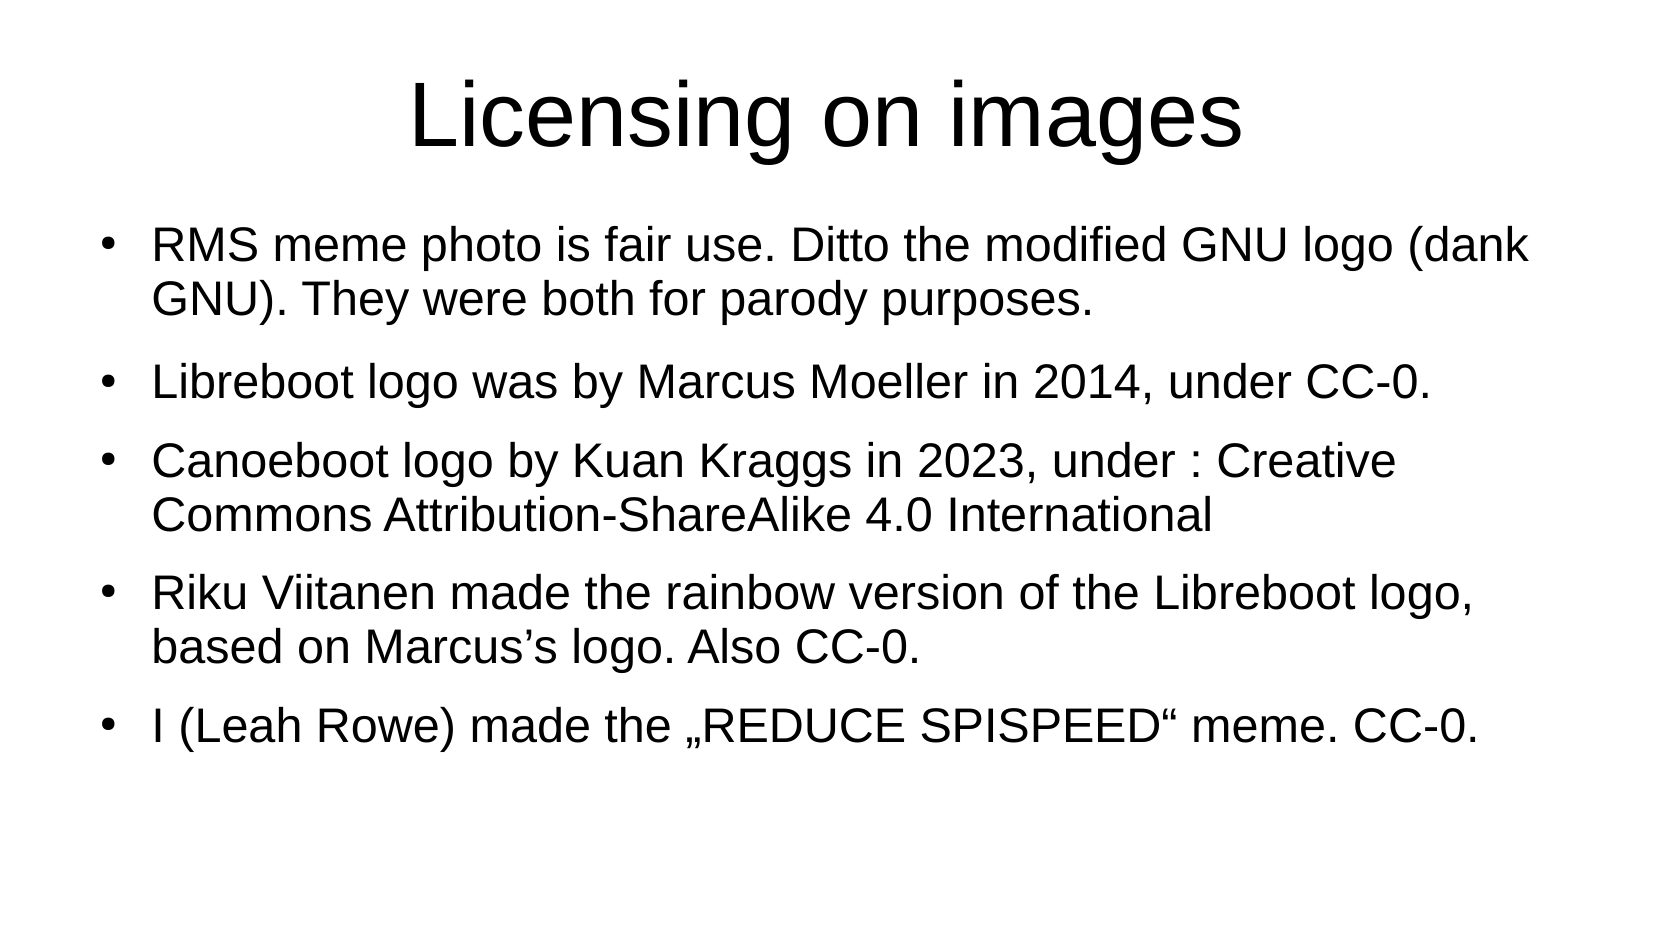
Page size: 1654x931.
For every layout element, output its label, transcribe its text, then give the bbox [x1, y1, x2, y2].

title Licensing on images [82, 37, 1571, 193]
list RMS meme photo is fair use. Ditto the modified GNU logo (dank GNU). They were both for parody purposes. Libreboot logo was by Marcus Moeller in 2014, under CC-0. Canoeboot logo by Kuan Kraggs in 2023, under : Creative Commons Attribution-ShareAlike 4.0 International Riku Viitanen made the rainbow version of the Libreboot logo, based on Marcus’s logo. Also CC-0. I (Leah Rowe) made the „REDUCE SPISPEED“ meme. CC-0. [82, 217, 1571, 758]
